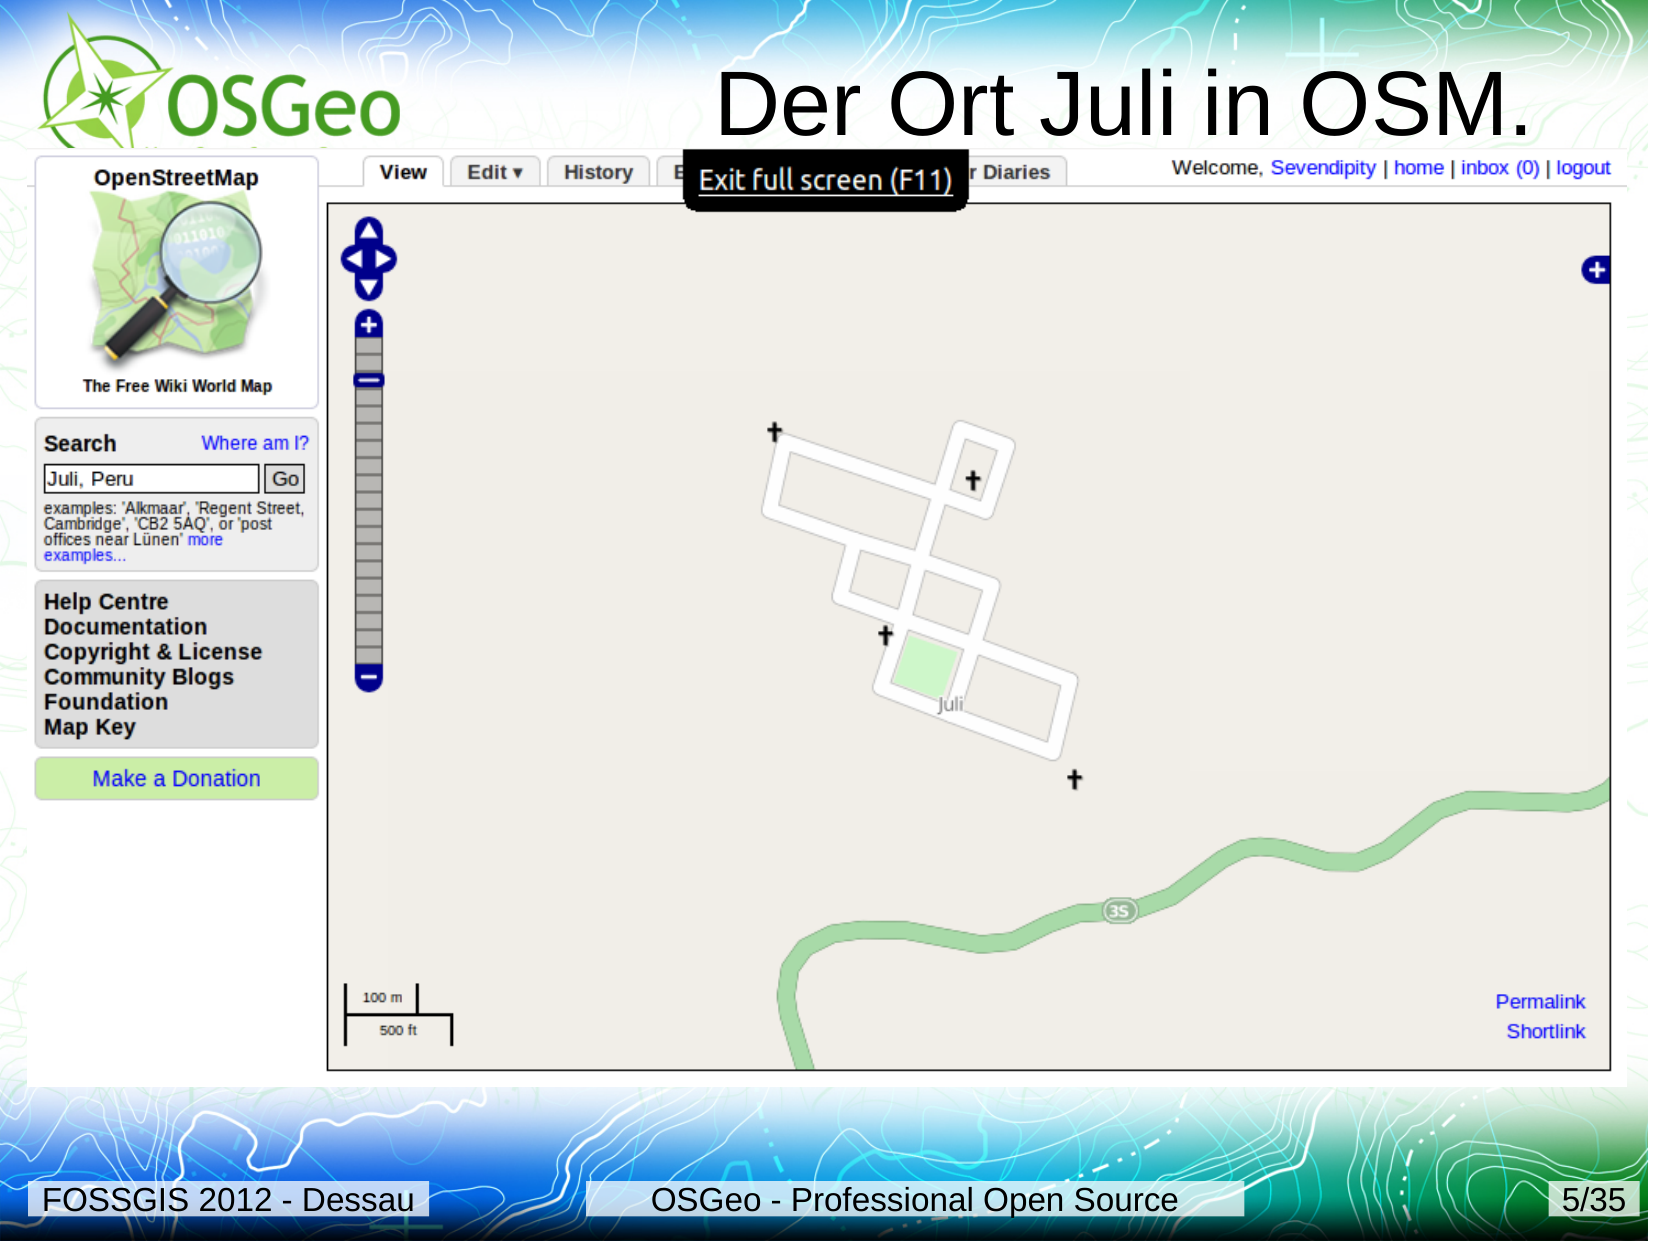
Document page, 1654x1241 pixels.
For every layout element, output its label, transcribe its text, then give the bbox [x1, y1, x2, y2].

title Der Ort Juli in OSM. [430, 29, 1536, 148]
picture [0, 0, 1648, 1241]
